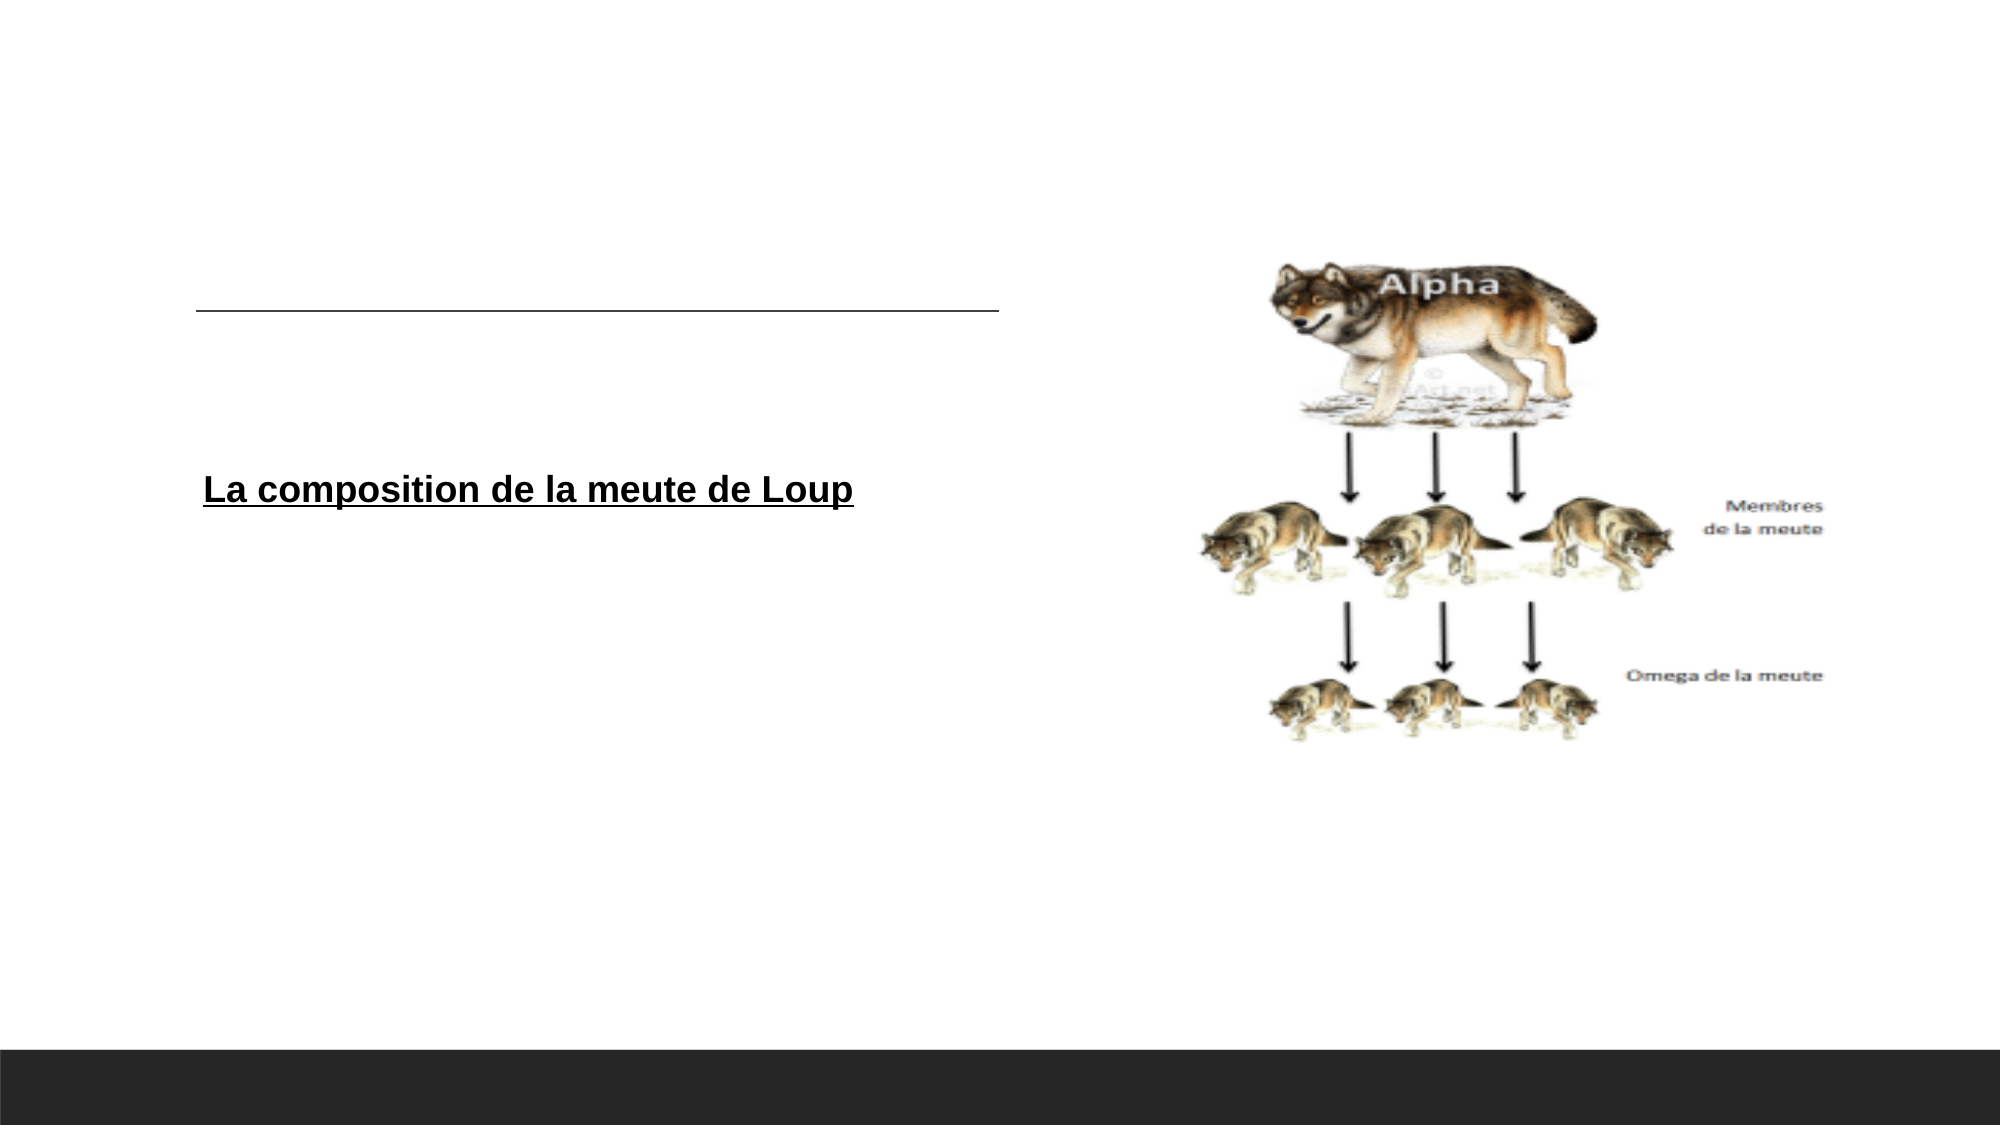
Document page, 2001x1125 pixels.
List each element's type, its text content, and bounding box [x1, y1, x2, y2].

picture [999, 211, 1925, 761]
text_box La composition de la meute de Loup [188, 455, 870, 518]
